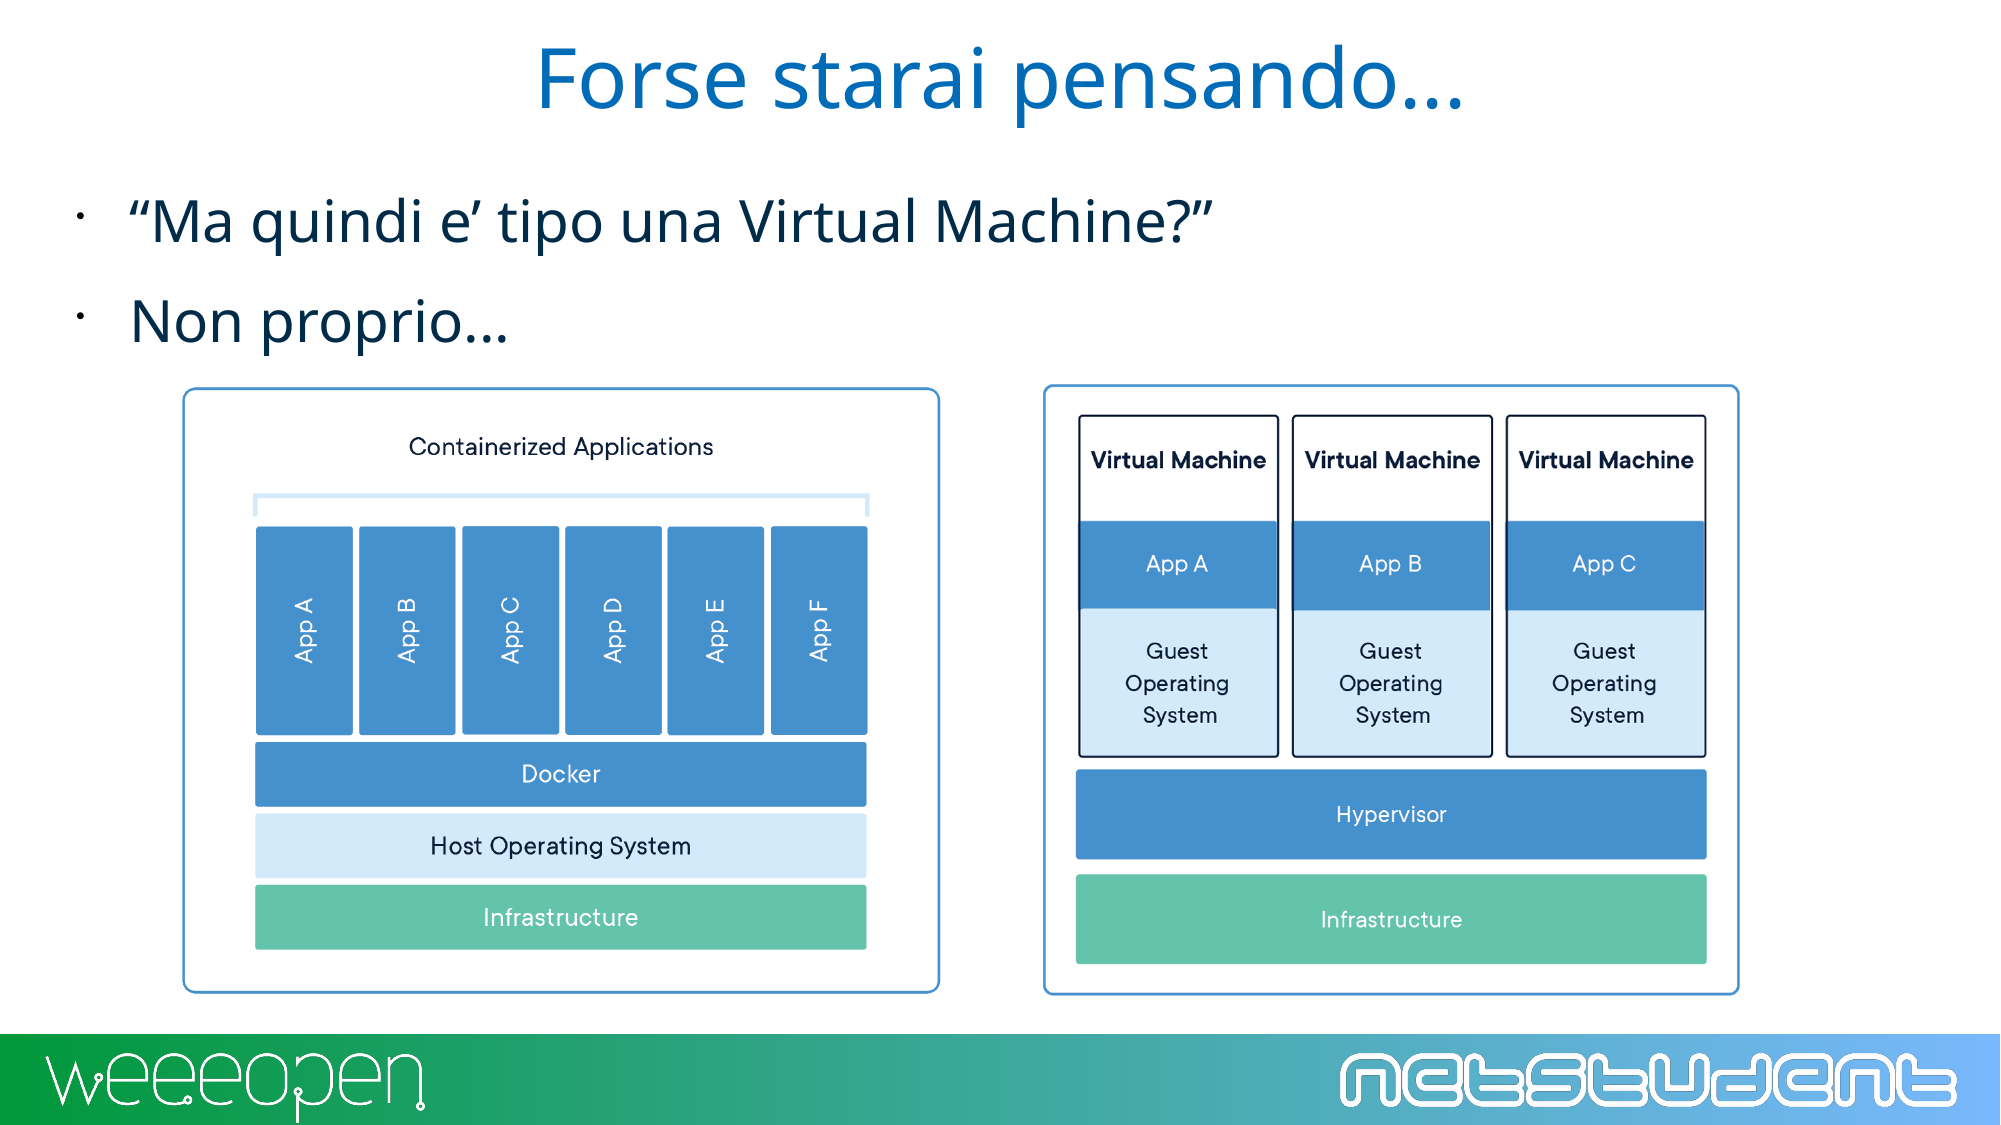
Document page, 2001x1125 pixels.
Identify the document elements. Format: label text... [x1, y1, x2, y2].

list “Ma quindi e’ tipo una Virtual Machine?” Non proprio... [43, 177, 1959, 1008]
picture [45, 1053, 425, 1123]
picture [1340, 1053, 1957, 1107]
picture [177, 383, 945, 998]
title Forse starai pensando... [43, 29, 1959, 119]
picture [1036, 379, 1816, 1002]
